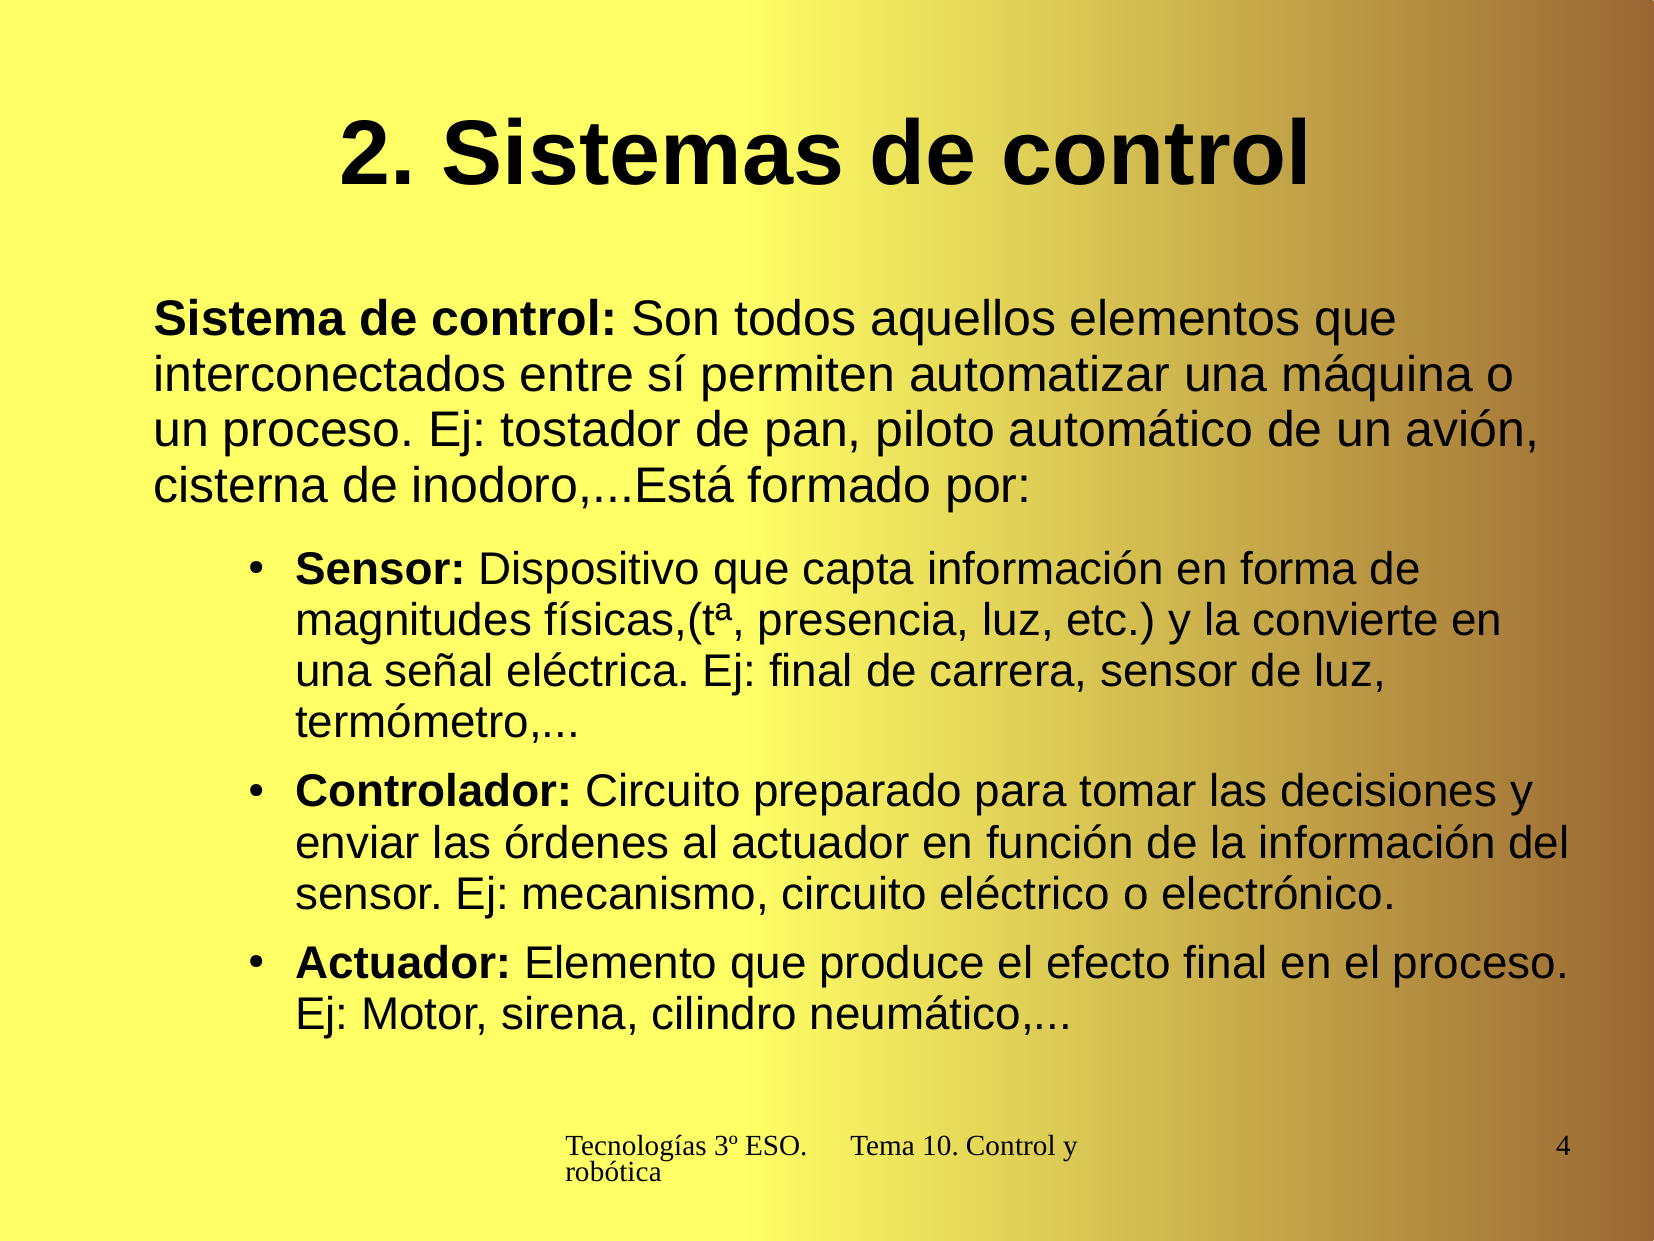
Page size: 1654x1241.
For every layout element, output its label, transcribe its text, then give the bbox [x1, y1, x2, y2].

list Sistema de control: Son todos aquellos elementos que interconectados entre sí permiten automatizar una máquina o un proceso. Ej: tostador de pan, piloto automático de un avión, cisterna de inodoro,...Está formado por: Sensor: Dispositivo que capta información en forma de magnitudes físicas,(tª, presencia, luz, etc.) y la convierte en una señal eléctrica. Ej: final de carrera, sensor de luz, termómetro,... Controlador: Circuito preparado para tomar las decisiones y enviar las órdenes al actuador en función de la información del sensor. Ej: mecanismo, circuito eléctrico o electrónico. Actuador: Elemento que produce el efecto final en el proceso. Ej: Motor, sirena, cilindro neumático,... [82, 290, 1571, 1239]
title 2. Sistemas de control [82, 49, 1571, 257]
